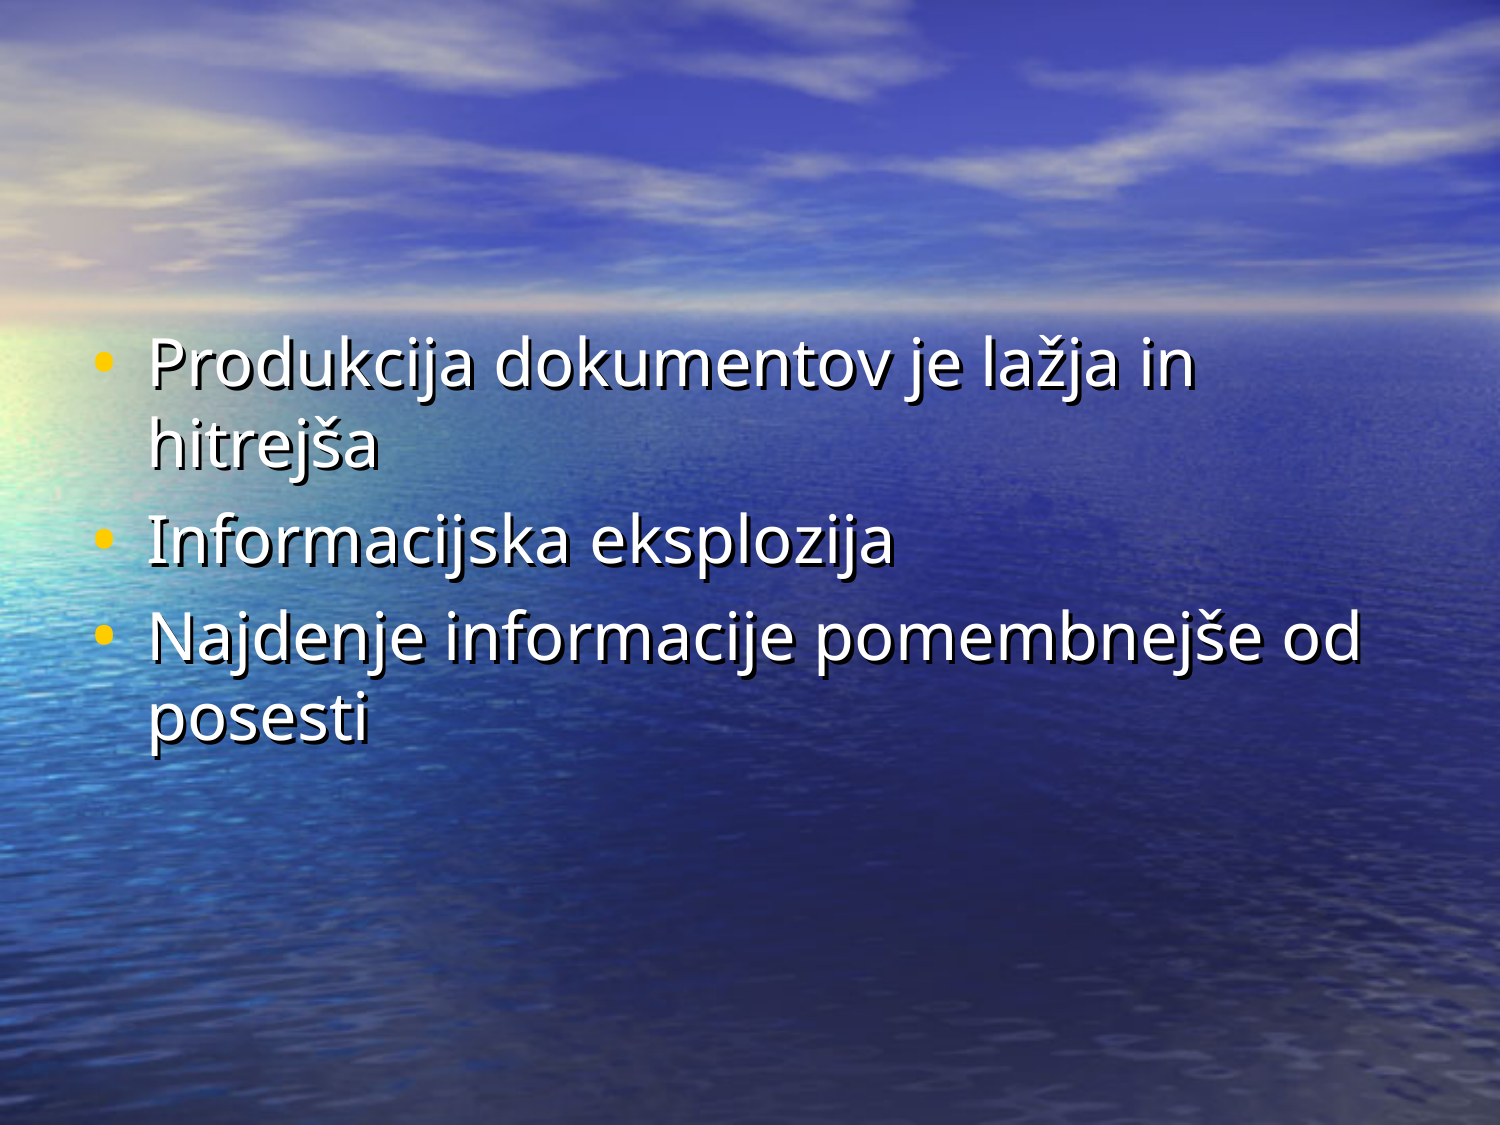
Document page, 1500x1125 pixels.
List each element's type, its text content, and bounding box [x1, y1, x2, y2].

list Produkcija dokumentov je lažja in hitrejša Informacijska eksplozija Najdenje informacije pomembnejše od posesti [75, 312, 1426, 988]
picture [0, 0, 1500, 1125]
